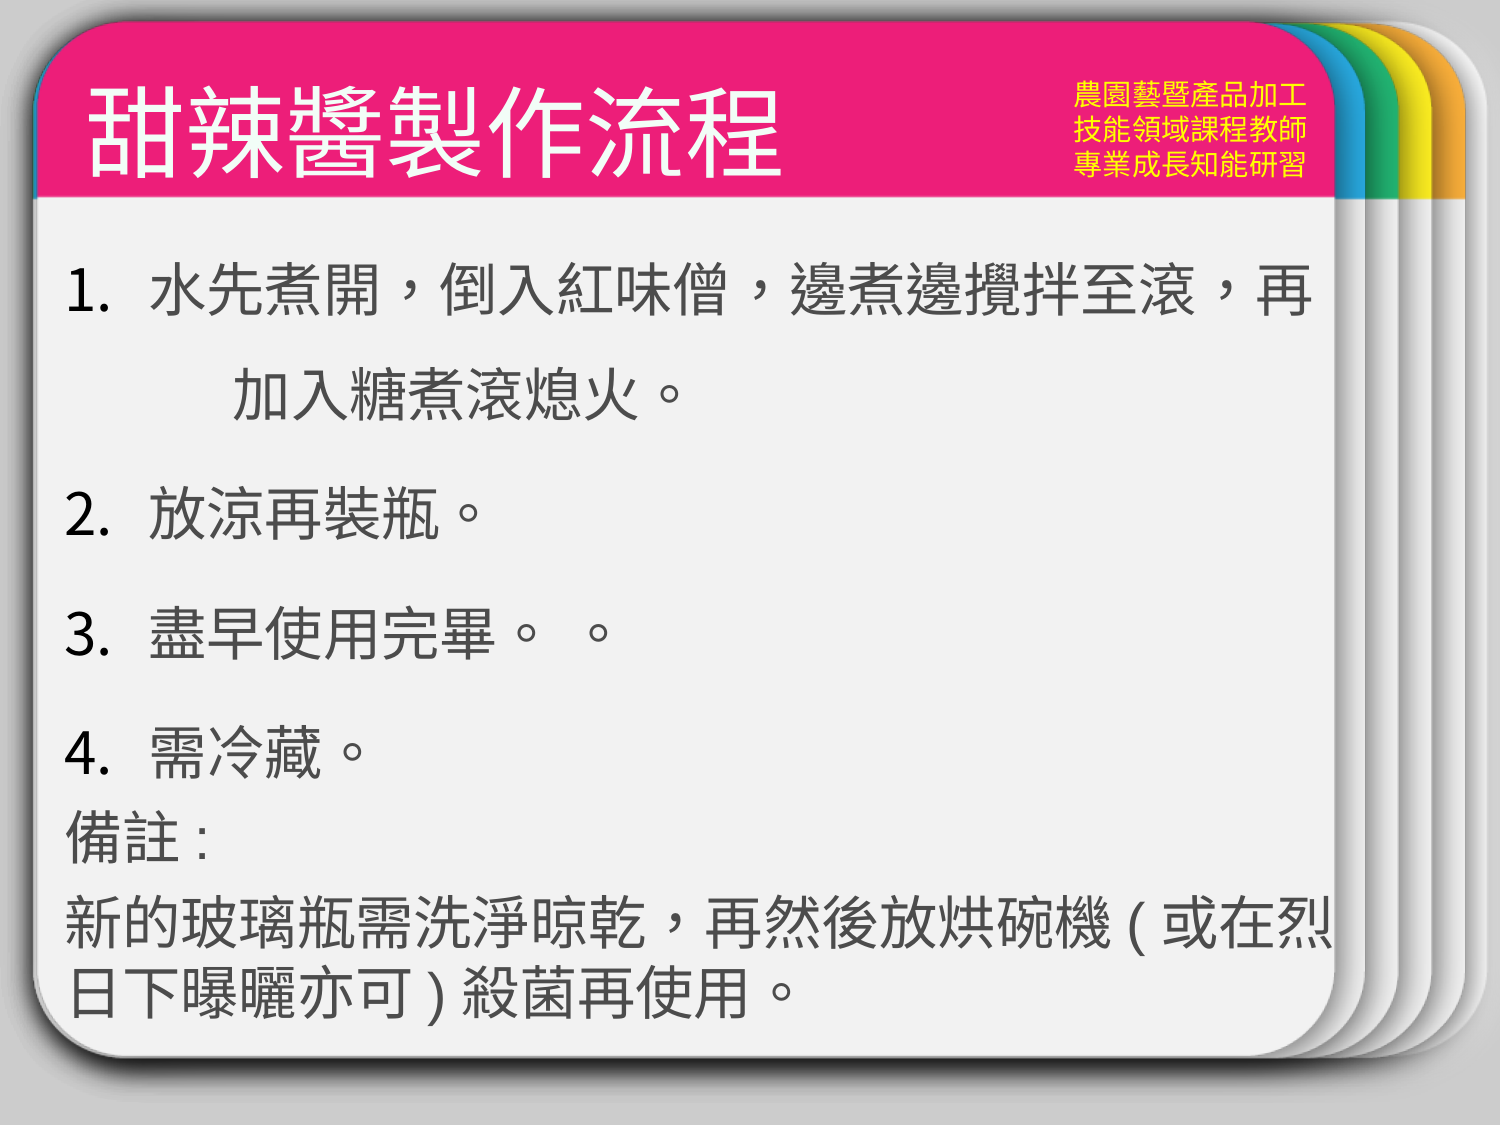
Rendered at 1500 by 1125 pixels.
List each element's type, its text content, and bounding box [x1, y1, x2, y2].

picture [0, 0, 1500, 1125]
text_box 水先煮開，倒入紅味僧，邊煮邊攪拌至滾，再加入糖煮滾熄火。 放涼再裝瓶。 盡早使用完畢。 。 需冷藏。 備註: 新的玻璃瓶需洗淨晾乾，再然後放烘碗機(或在烈日下曝曬亦可)殺菌再使用。 [49, 210, 1351, 1030]
text_box 農園藝暨產品加工技能領域課程教師專業成長知能研習 [1058, 68, 1344, 190]
text_box 甜辣醬製作流程 [70, 62, 1010, 199]
